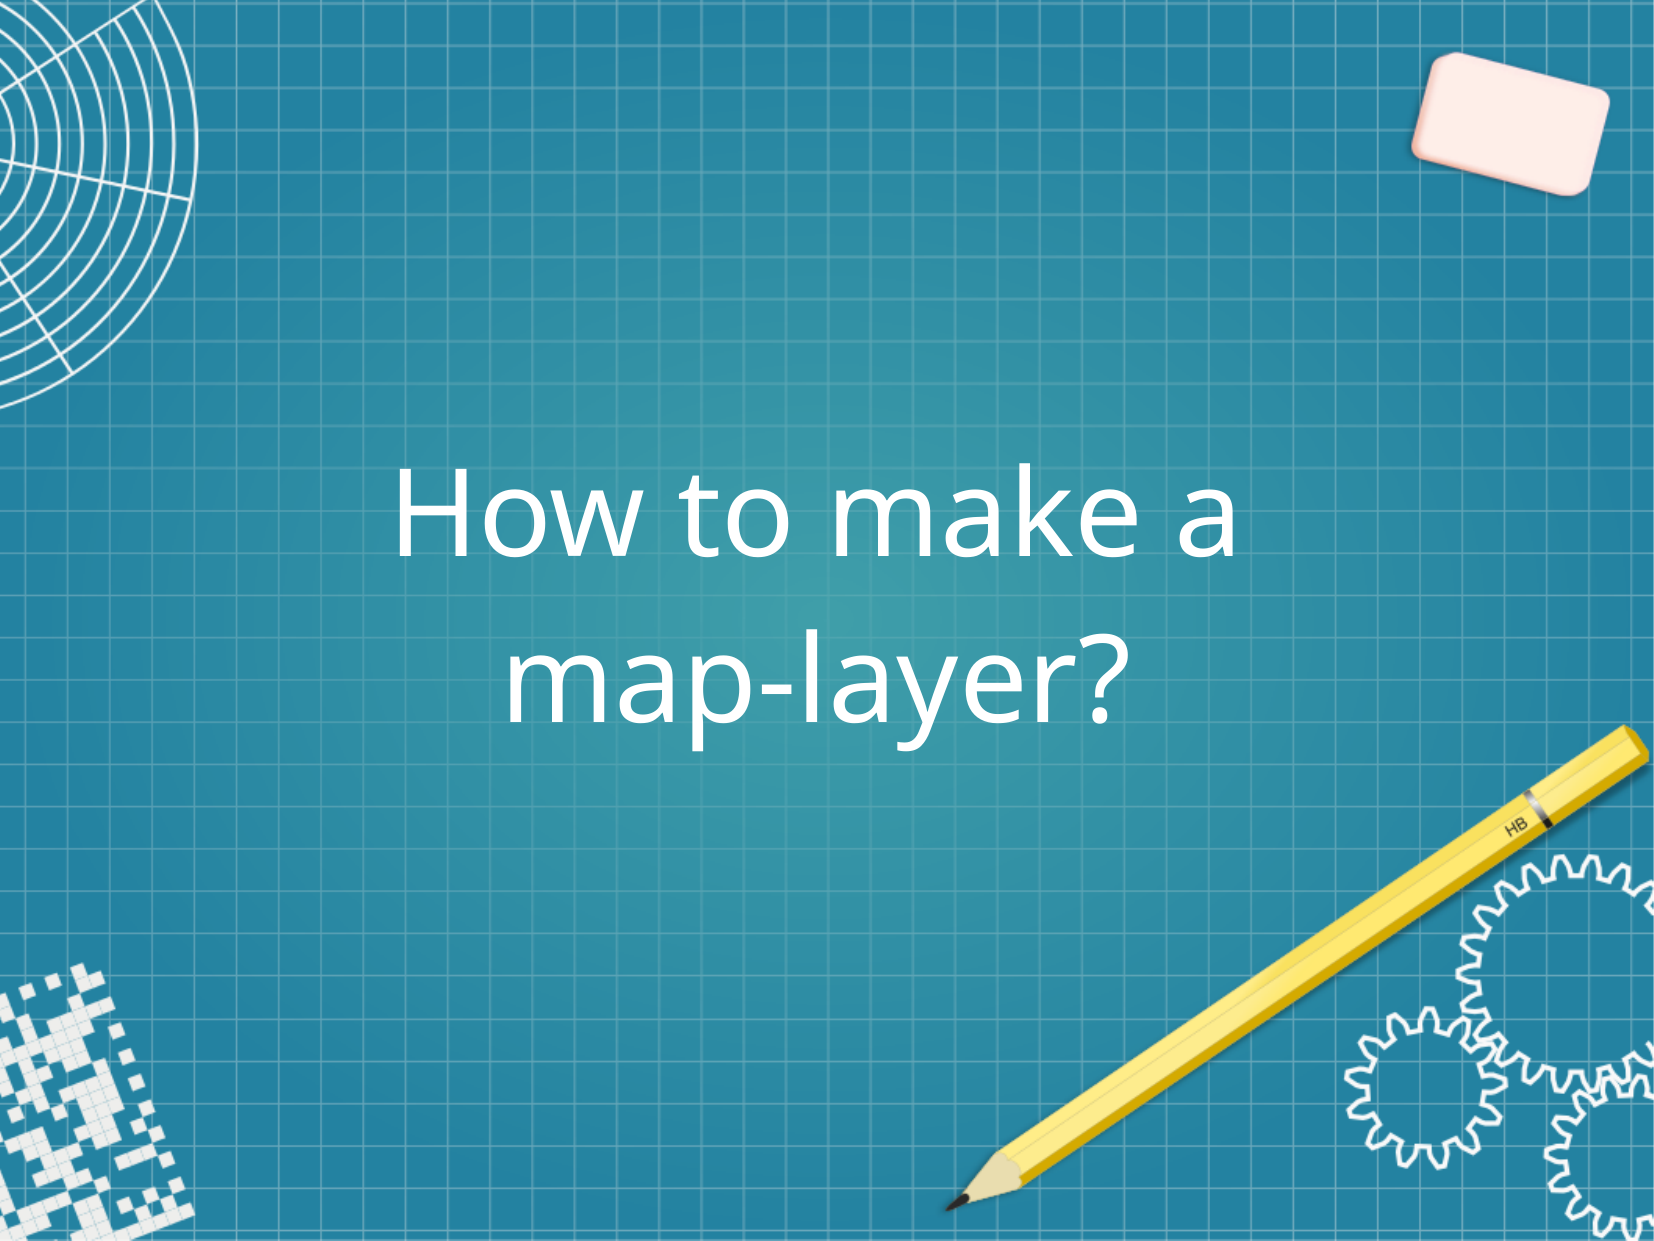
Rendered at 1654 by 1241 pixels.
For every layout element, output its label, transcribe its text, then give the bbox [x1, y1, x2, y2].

title How to make a map-layer? [71, 425, 1561, 759]
picture [0, 0, 1654, 1241]
